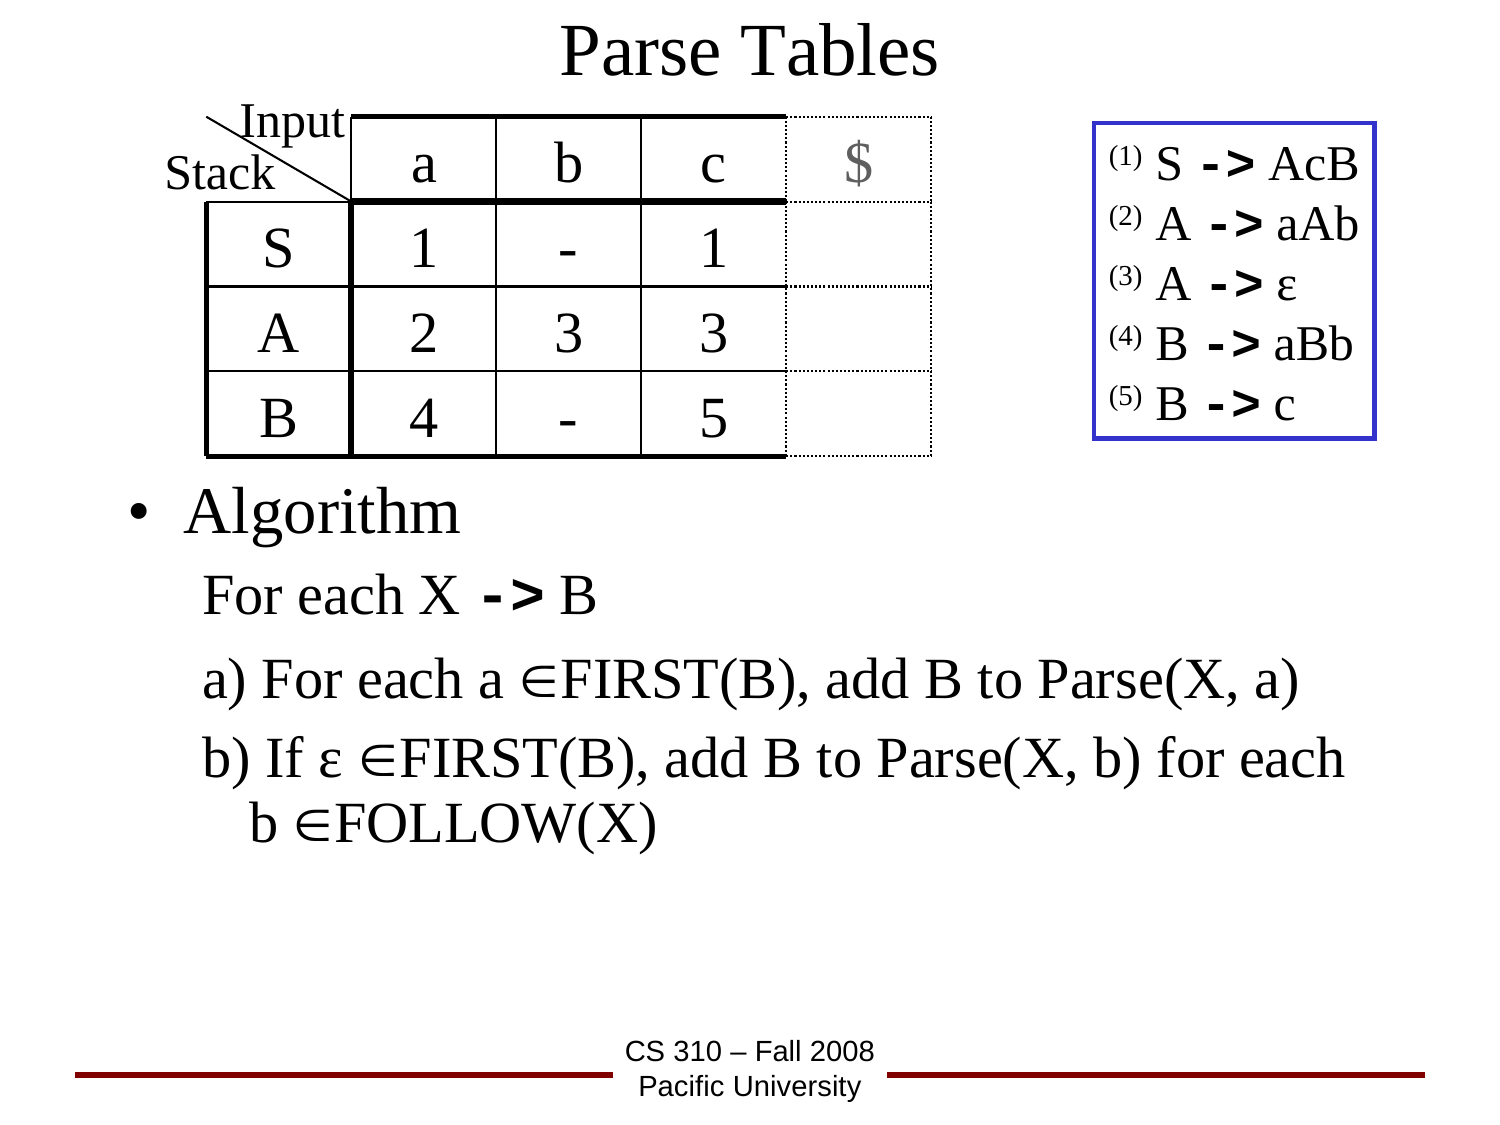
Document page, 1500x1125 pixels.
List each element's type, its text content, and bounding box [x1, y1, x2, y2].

text_box Stack [149, 131, 291, 208]
text_box 2 [354, 288, 495, 370]
list Algorithm For each X -> B a) For each a FIRST(B), add B to Parse(X, a) b) If ε FIRST(B), add B to Parse(X, b) for each b FOLLOW(X) [112, 466, 1388, 1000]
text_box S [209, 203, 348, 285]
text_box 4 [354, 372, 495, 454]
text_box Input [224, 79, 361, 156]
text_box 1 [354, 205, 495, 285]
text_box (1) S -> AcB (2) A -> aAb (3) A -> ε (4) B -> aBb (5) B -> c [1094, 122, 1375, 439]
text_box c [642, 119, 786, 198]
text_box b [497, 119, 640, 198]
title Parse Tables [112, 0, 1388, 100]
text_box 3 [497, 288, 640, 370]
text_box - [497, 205, 640, 285]
text_box 5 [642, 372, 787, 454]
text_box $ [786, 116, 932, 202]
text_box - [497, 372, 640, 454]
text_box B [209, 372, 348, 454]
text_box 3 [642, 288, 787, 370]
text_box A [209, 288, 348, 370]
text_box 1 [642, 204, 787, 285]
text_box a [352, 119, 495, 198]
